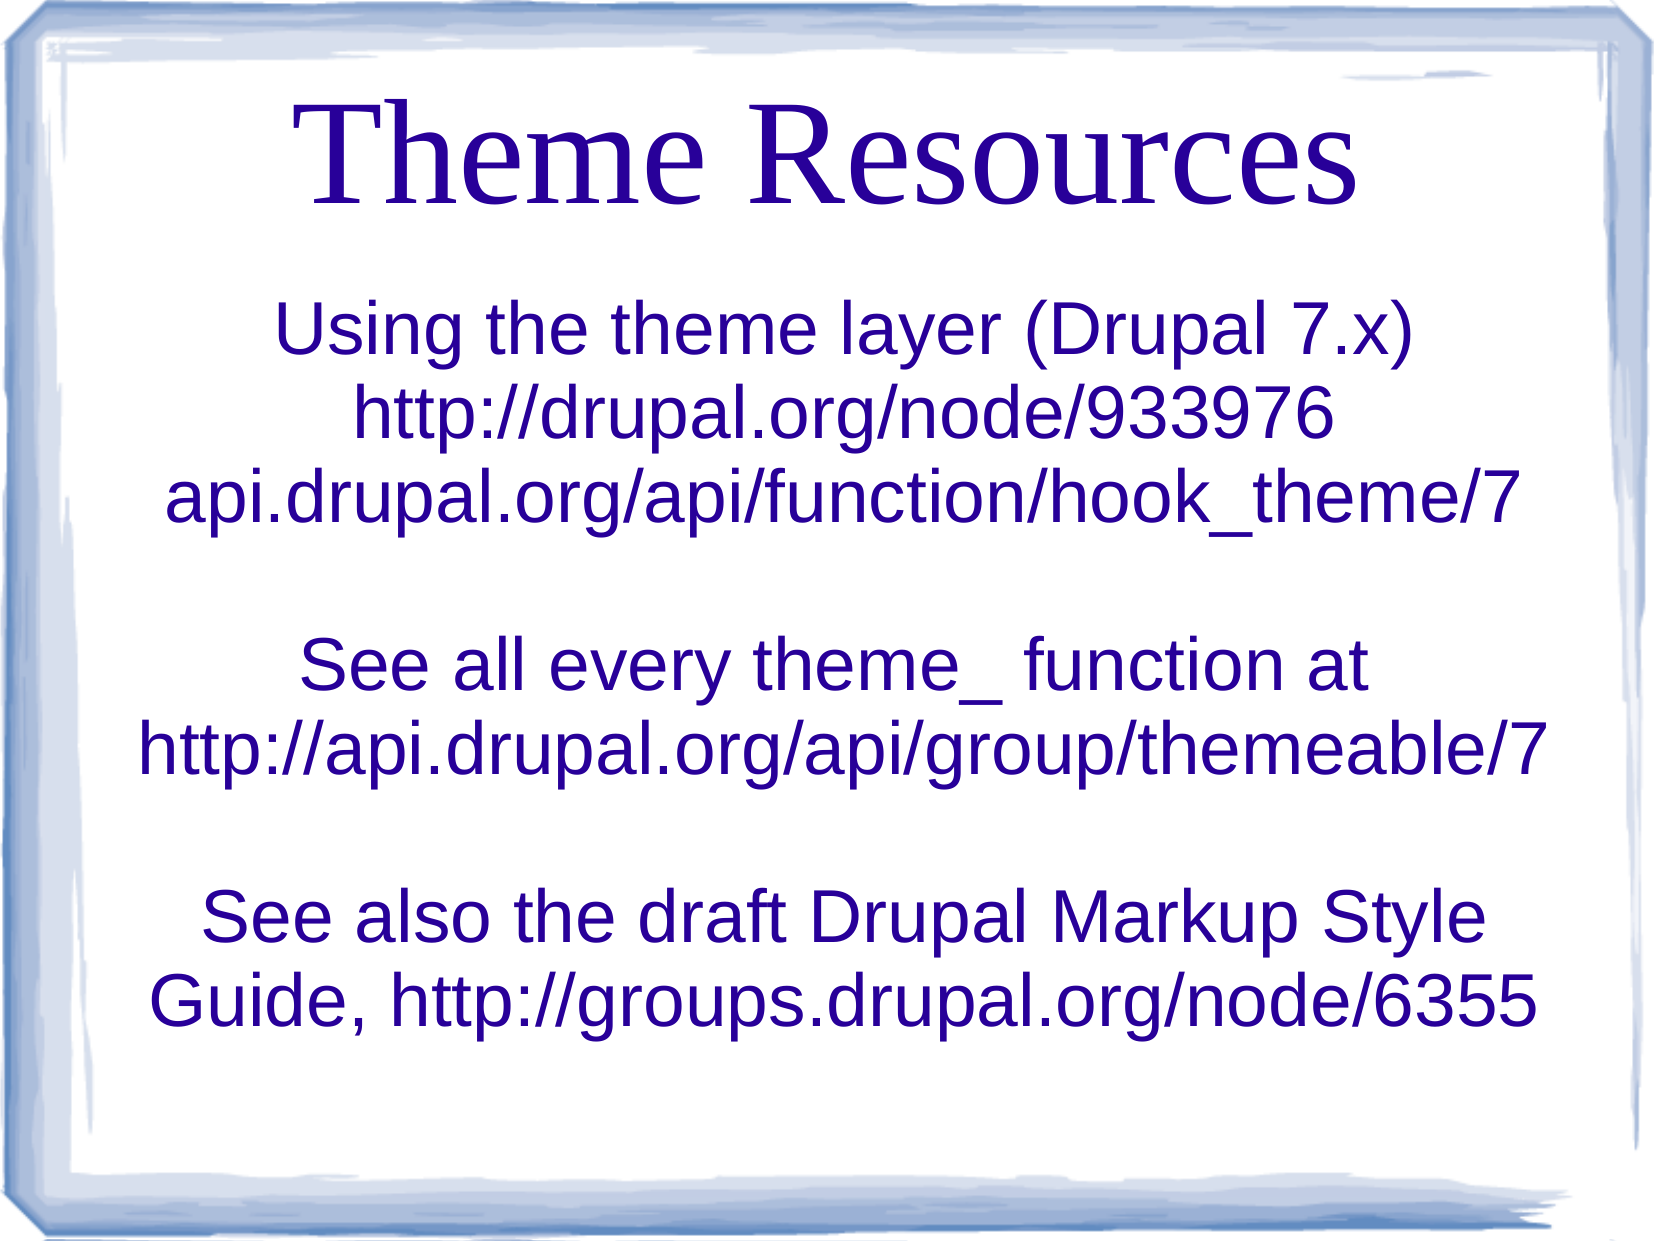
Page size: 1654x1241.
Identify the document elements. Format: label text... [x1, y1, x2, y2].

title Theme Resources [82, 56, 1571, 250]
subtitle Using the theme layer (Drupal 7.x) http://drupal.org/node/933976 api.drupal.org/api/function/hook_theme/7 See all every theme_ function at http://api.drupal.org/api/group/themeable/7 See also the draft Drupal Markup Style Guide, http://groups.drupal.org/node/6355 [118, 286, 1571, 1043]
picture [0, 0, 1654, 1241]
